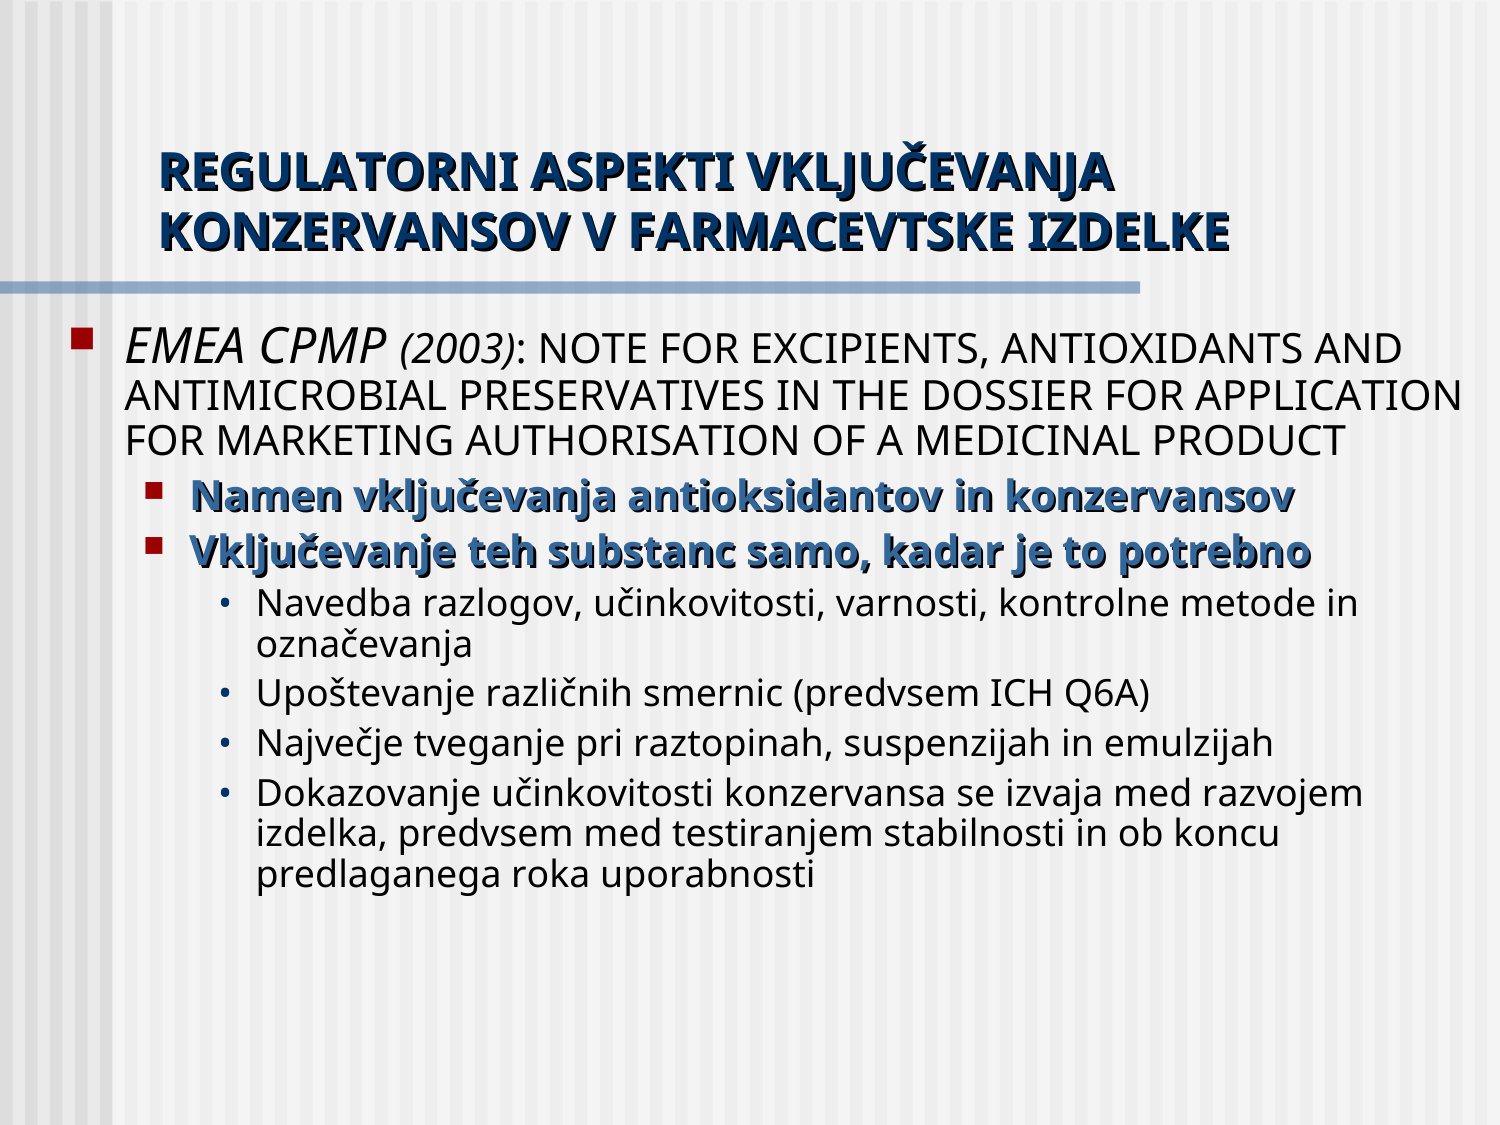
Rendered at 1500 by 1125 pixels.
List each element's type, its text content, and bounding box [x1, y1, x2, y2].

title REGULATORNI ASPEKTI VKLJUČEVANJA KONZERVANSOV V FARMACEVTSKE IZDELKE [142, 131, 1482, 267]
list EMEA CPMP (2003): NOTE FOR EXCIPIENTS, ANTIOXIDANTS AND ANTIMICROBIAL PRESERVATIVES IN THE DOSSIER FOR APPLICATION FOR MARKETING AUTHORISATION OF A MEDICINAL PRODUCT Namen vključevanja antioksidantov in konzervansov Vključevanje teh substanc samo, kadar je to potrebno Navedba razlogov, učinkovitosti, varnosti, kontrolne metode in označevanja Upoštevanje različnih smernic (predvsem ICH Q6A) Največje tveganje pri raztopinah, suspenzijah in emulzijah Dokazovanje učinkovitosti konzervansa se izvaja med razvojem izdelka, predvsem med testiranjem stabilnosti in ob koncu predlaganega roka uporabnosti [53, 312, 1481, 1000]
